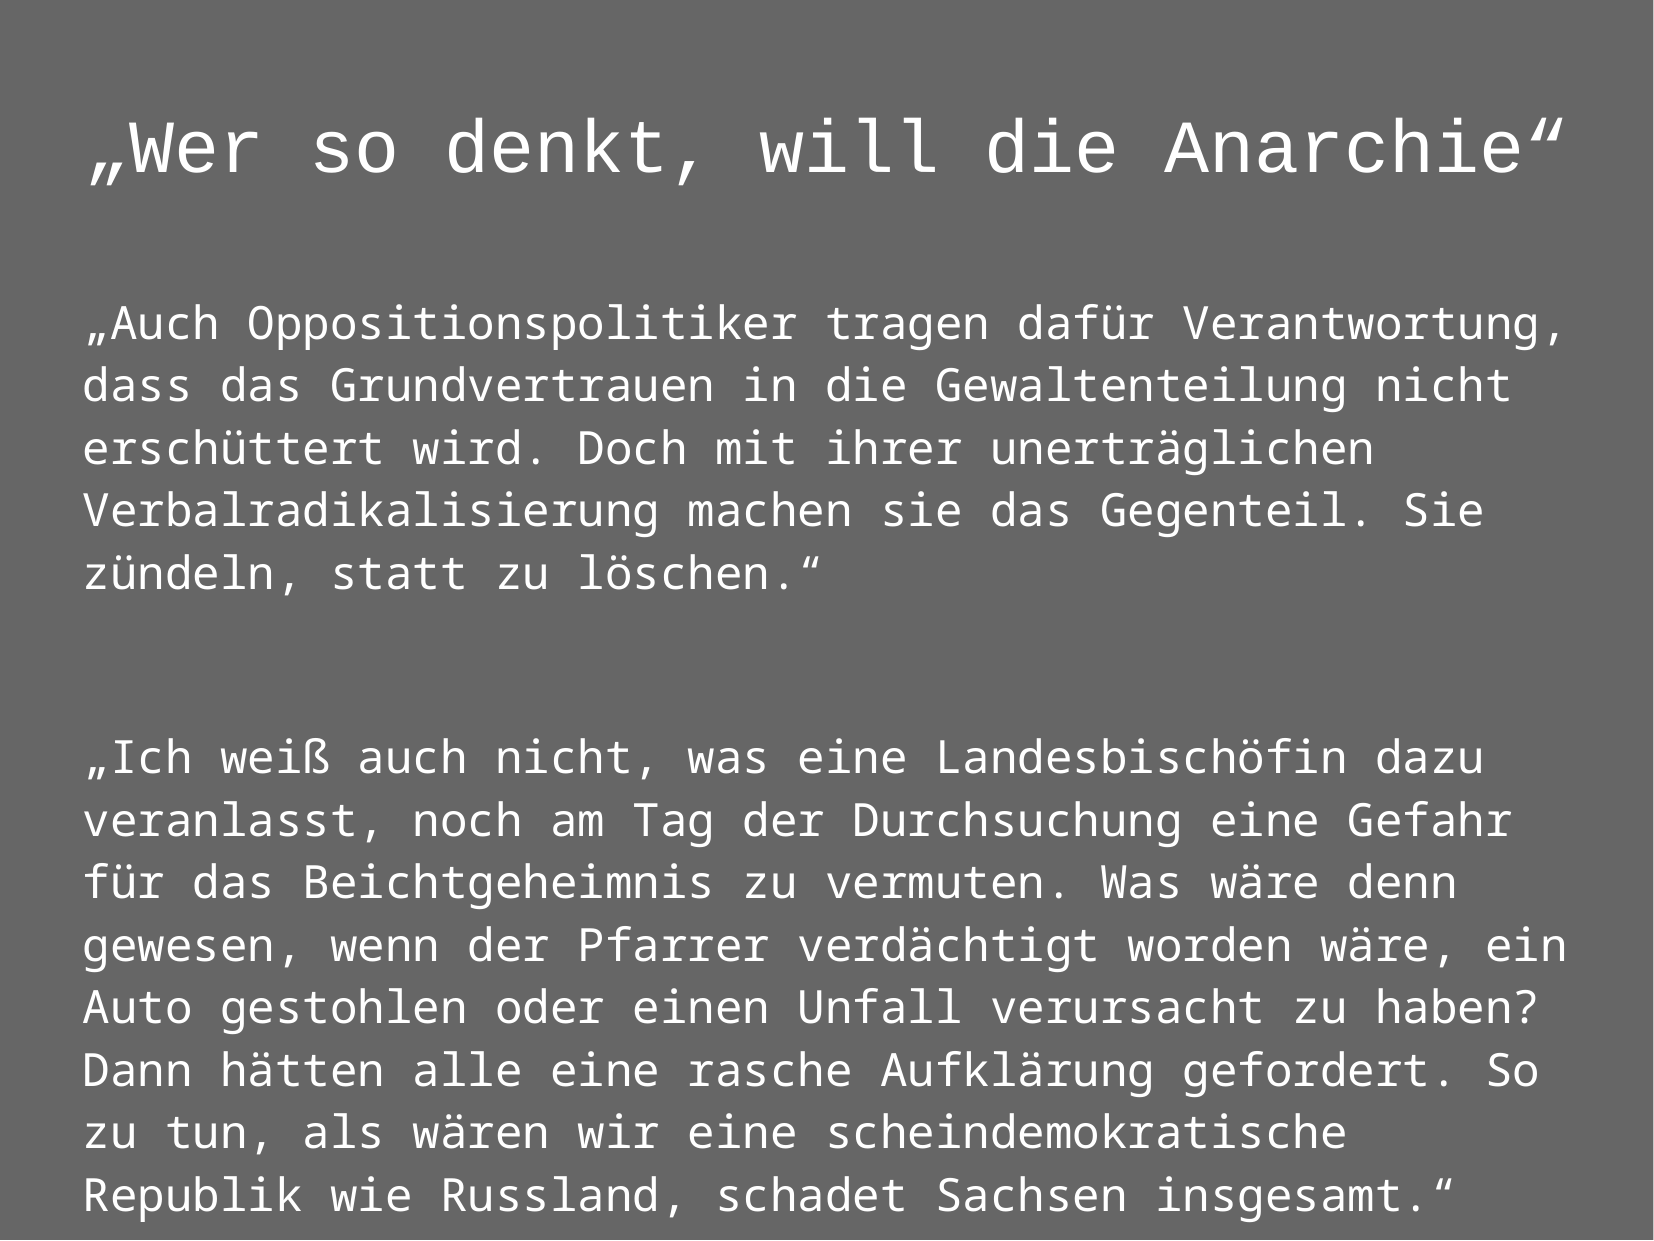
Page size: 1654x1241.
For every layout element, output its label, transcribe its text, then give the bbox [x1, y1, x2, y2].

list „Auch Oppositionspolitiker tragen dafür Verantwortung, dass das Grundvertrauen in die Gewaltenteilung nicht erschüttert wird. Doch mit ihrer unerträglichen Verbalradikalisierung machen sie das Gegenteil. Sie zündeln, statt zu löschen.“ „Ich weiß auch nicht, was eine Landesbischöfin dazu veranlasst, noch am Tag der Durchsuchung eine Gefahr für das Beichtgeheimnis zu vermuten. Was wäre denn gewesen, wenn der Pfarrer verdächtigt worden wäre, ein Auto gestohlen oder einen Unfall verursacht zu haben? Dann hätten alle eine rasche Aufklärung gefordert. So zu tun, als wären wir eine scheindemokratische Republik wie Russland, schadet Sachsen insgesamt.“ CDU-Fraktionschef Steffen Flath im Interview mit der Sächsischen Zeitung, 19.8.11 [82, 290, 1571, 1187]
title „Wer so denkt, will die Anarchie“ [82, 49, 1571, 257]
